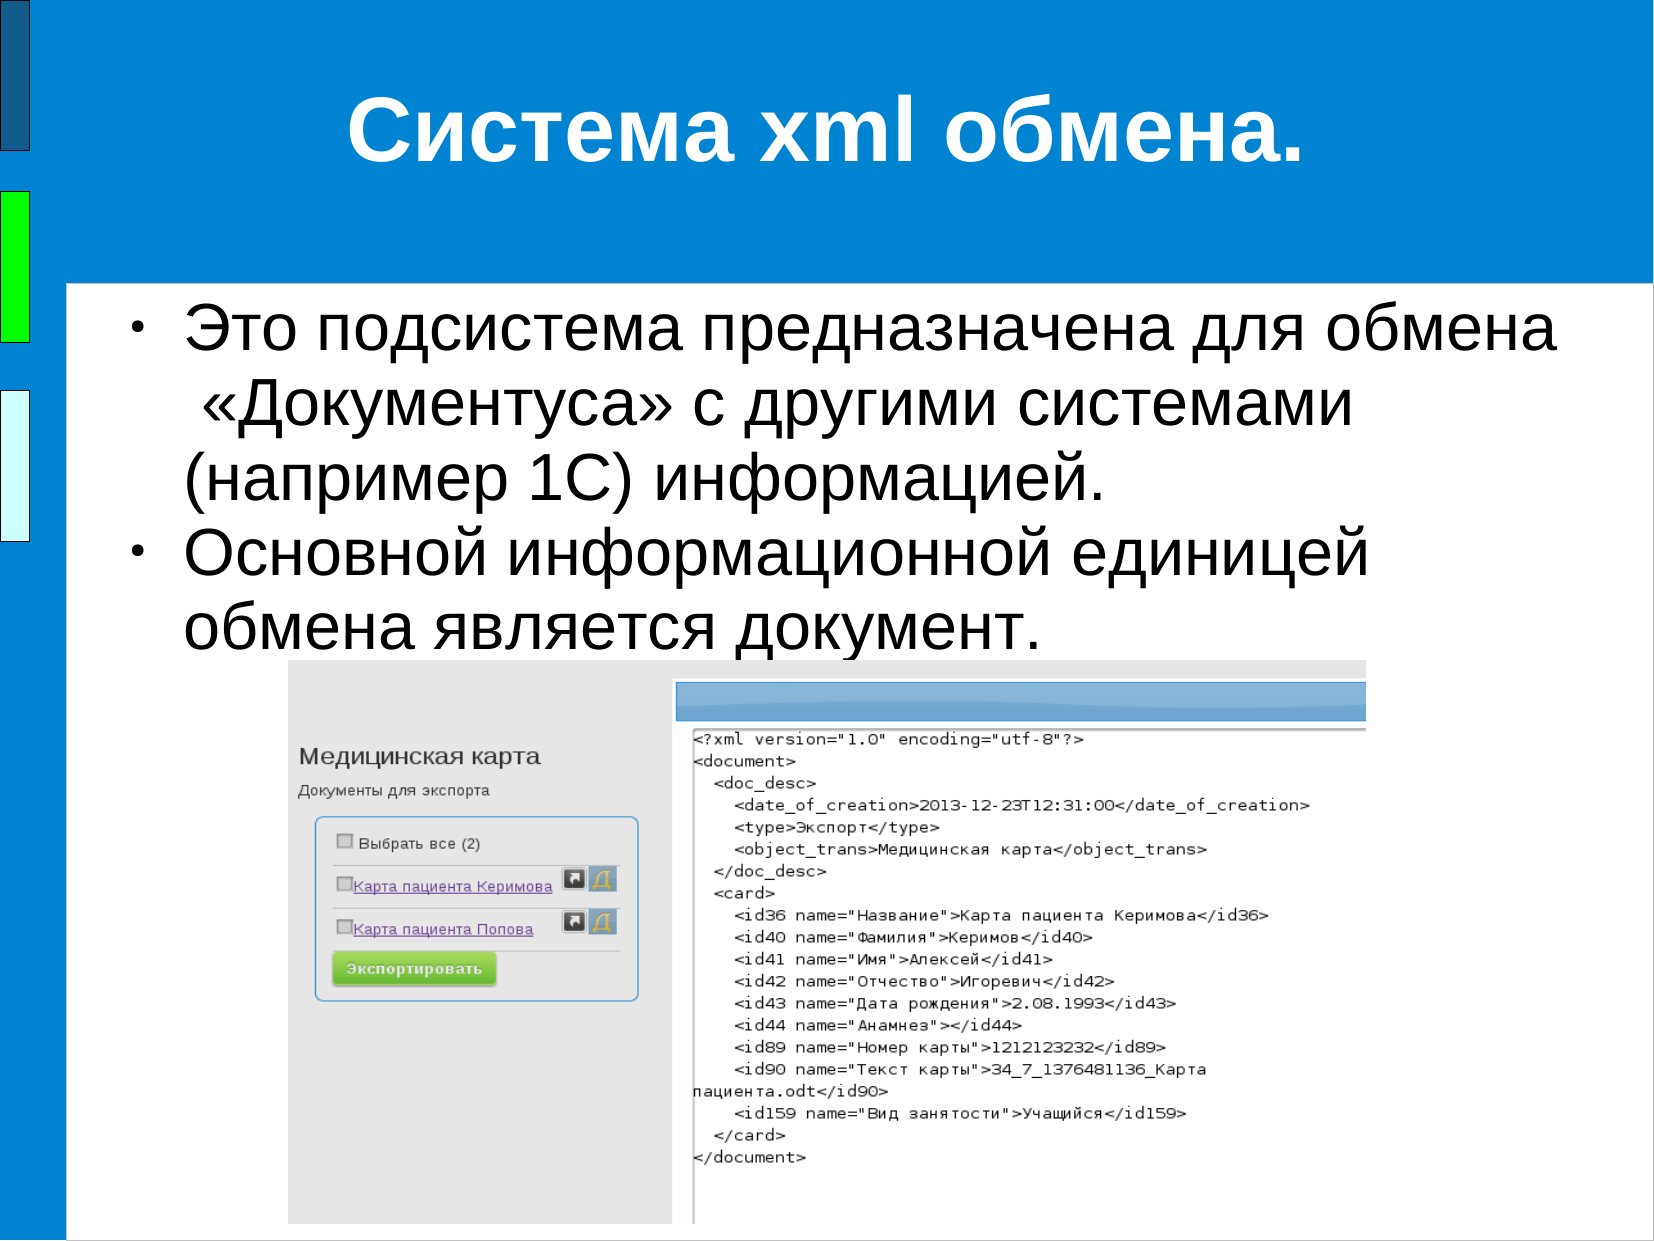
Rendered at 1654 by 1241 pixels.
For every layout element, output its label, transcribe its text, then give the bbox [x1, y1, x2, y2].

picture [288, 660, 1366, 1224]
title Система xml обмена. [82, 33, 1571, 226]
list Это подсистема предназначена для обмена «Документуса» с другими системами (например 1С) информацией. Основной информационной единицей обмена является документ. [82, 290, 1571, 1094]
